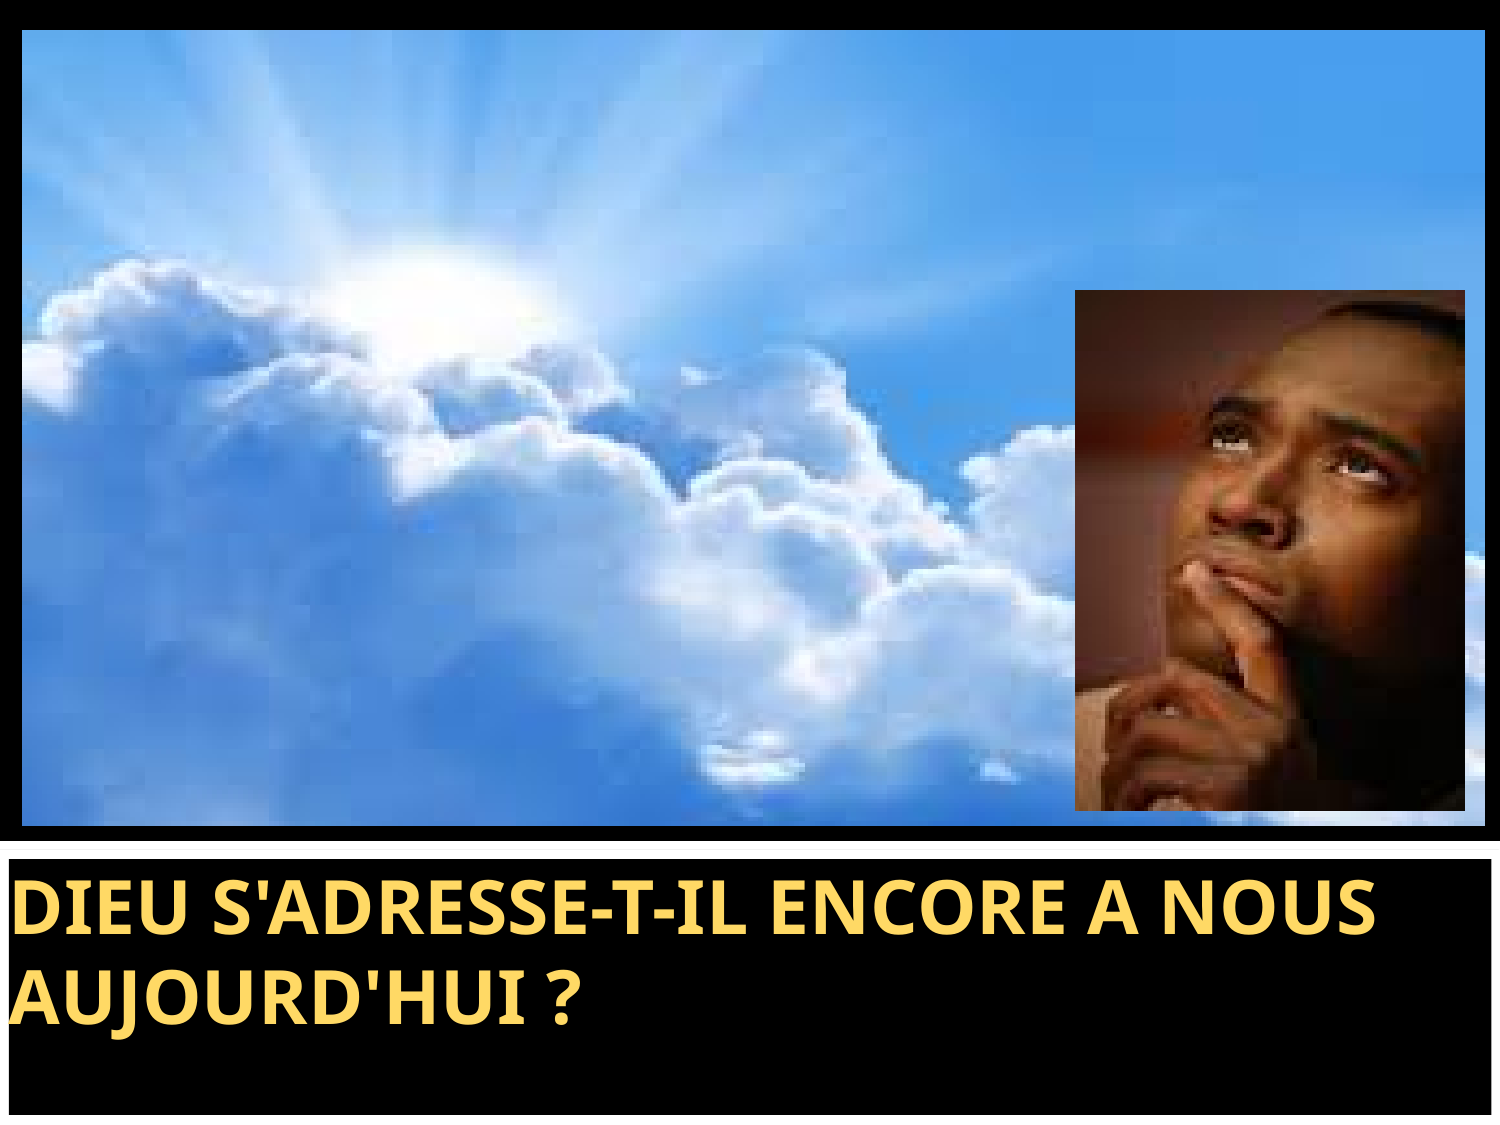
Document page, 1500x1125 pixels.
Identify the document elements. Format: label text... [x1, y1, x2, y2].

picture [22, 30, 1485, 826]
list DIEU S'ADRESSE-T-IL ENCORE A NOUS AUJOURD'HUI ? [8, 859, 1492, 1115]
